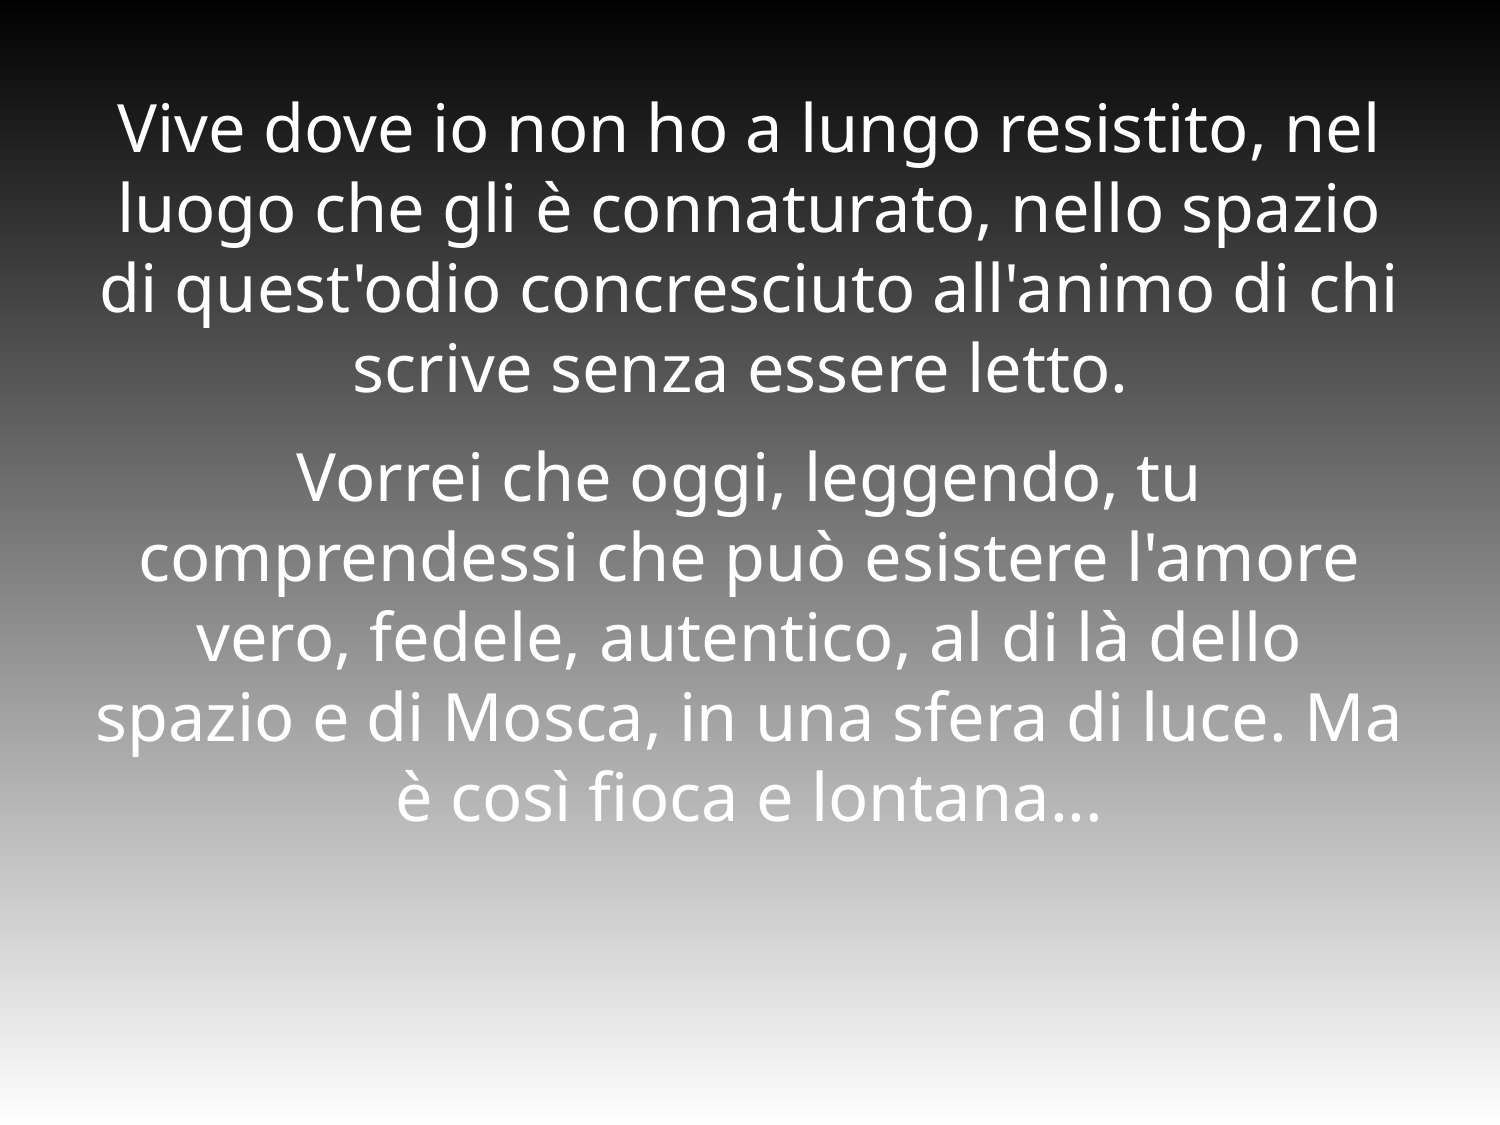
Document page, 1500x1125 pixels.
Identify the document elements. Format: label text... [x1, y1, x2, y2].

list Vive dove io non ho a lungo resistito, nel luogo che gli è connaturato, nello spazio di quest'odio concresciuto all'animo di chi scrive senza essere letto. Vorrei che oggi, leggendo, tu comprendessi che può esistere l'amore vero, fedele, autentico, al di là dello spazio e di Mosca, in una sfera di luce. Ma è così fioca e lontana... [75, 78, 1425, 1071]
